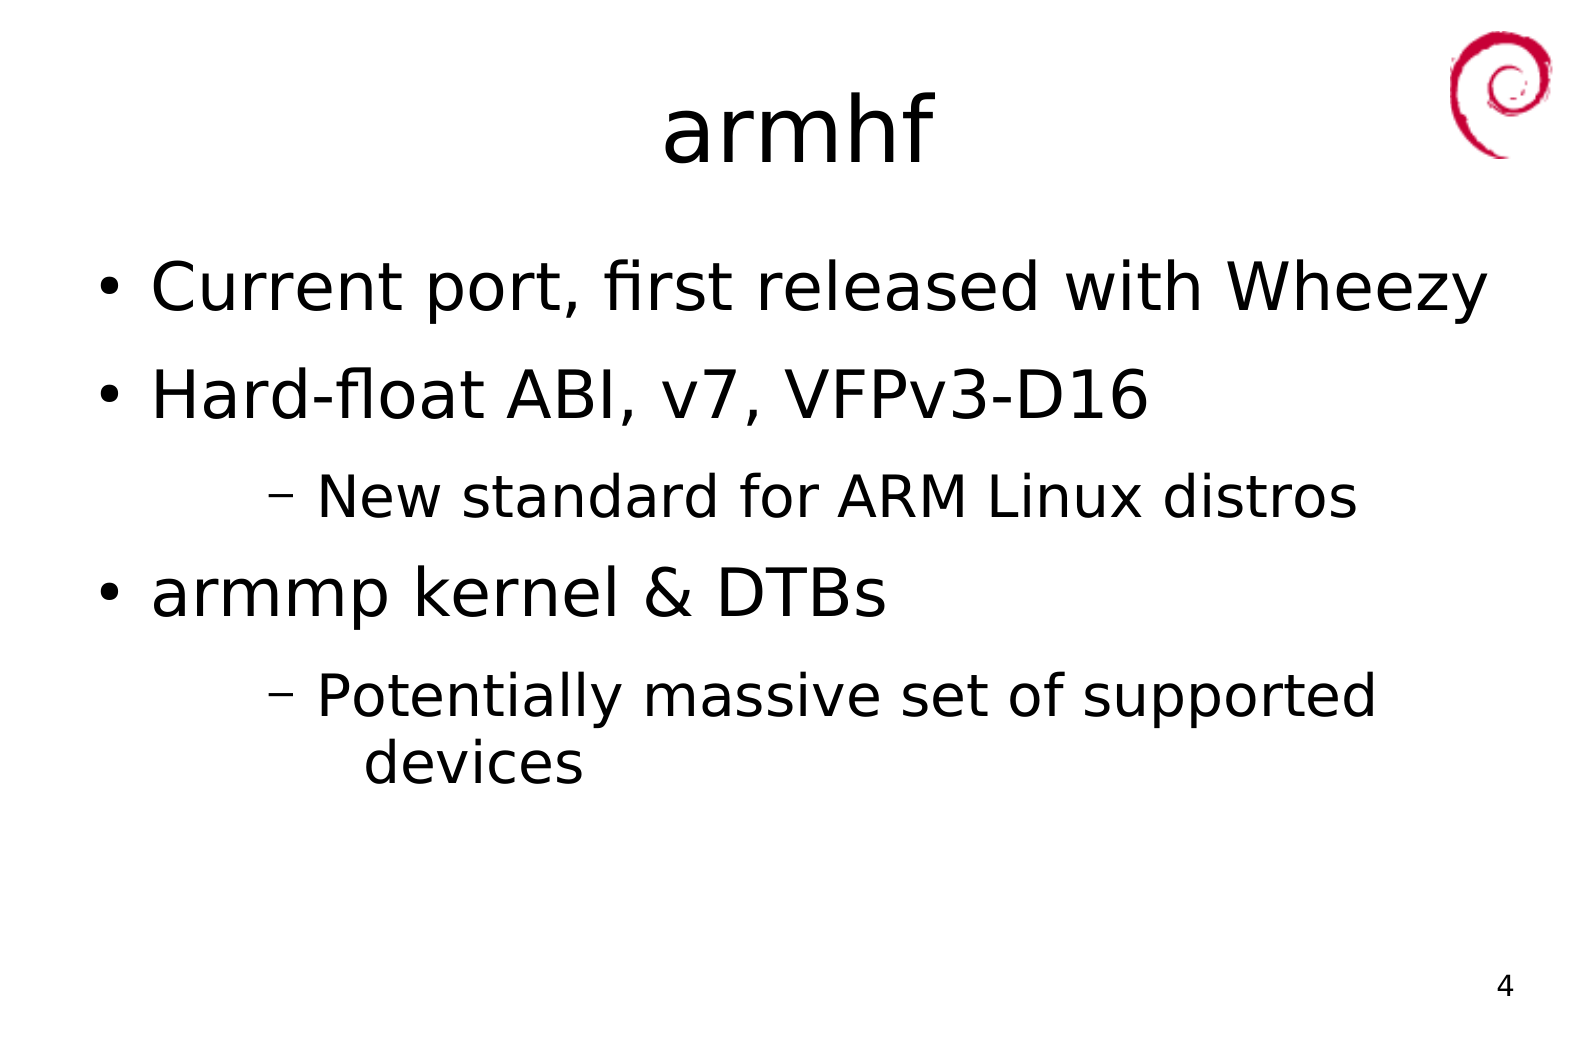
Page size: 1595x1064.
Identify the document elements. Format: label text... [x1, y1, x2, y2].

title armhf [79, 49, 1515, 213]
picture [1450, 31, 1555, 159]
list Current port, first released with Wheezy Hard-float ABI, v7, VFPv3-D16 New standard for ARM Linux distros armmp kernel & DTBs Potentially massive set of supported devices [79, 248, 1515, 936]
